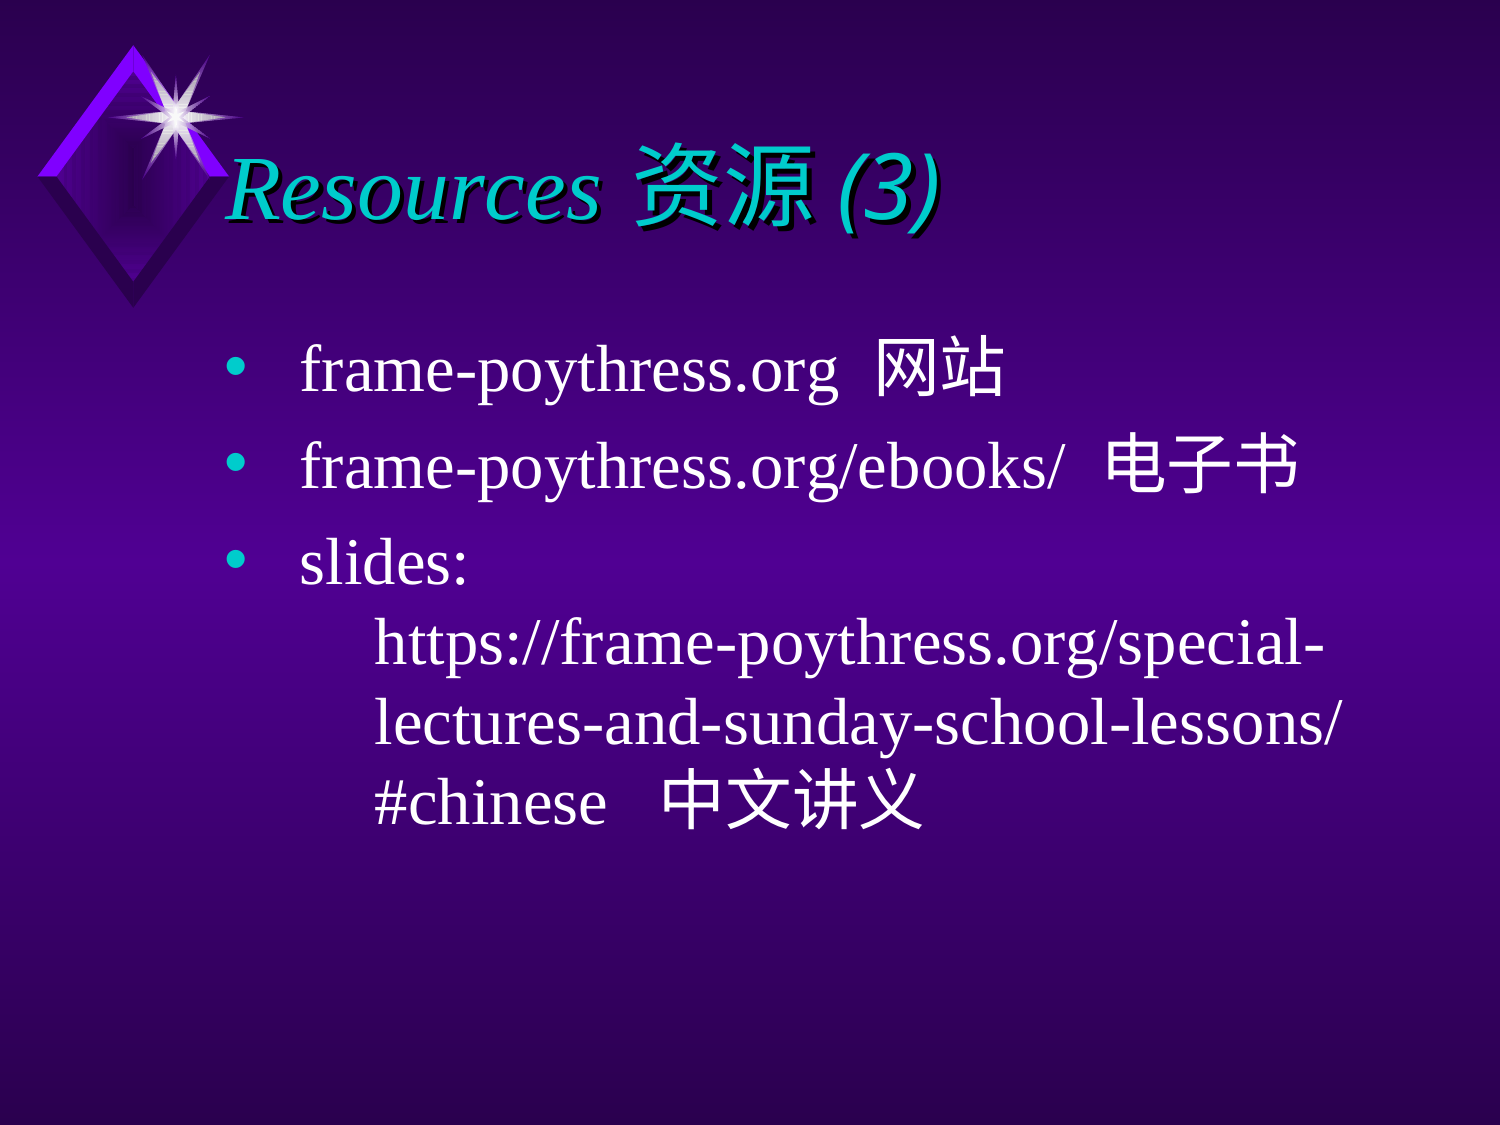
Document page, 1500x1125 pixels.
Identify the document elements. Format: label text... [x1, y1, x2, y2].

title Resources 资源(3) [224, 65, 1388, 301]
list frame-poythress.org 网站 frame-poythress.org/ebooks/ 电子书 slides: https://frame-poythress.org/special-lectures-and-sunday-school-lessons/#chinese 中文讲义 [112, 324, 1388, 978]
